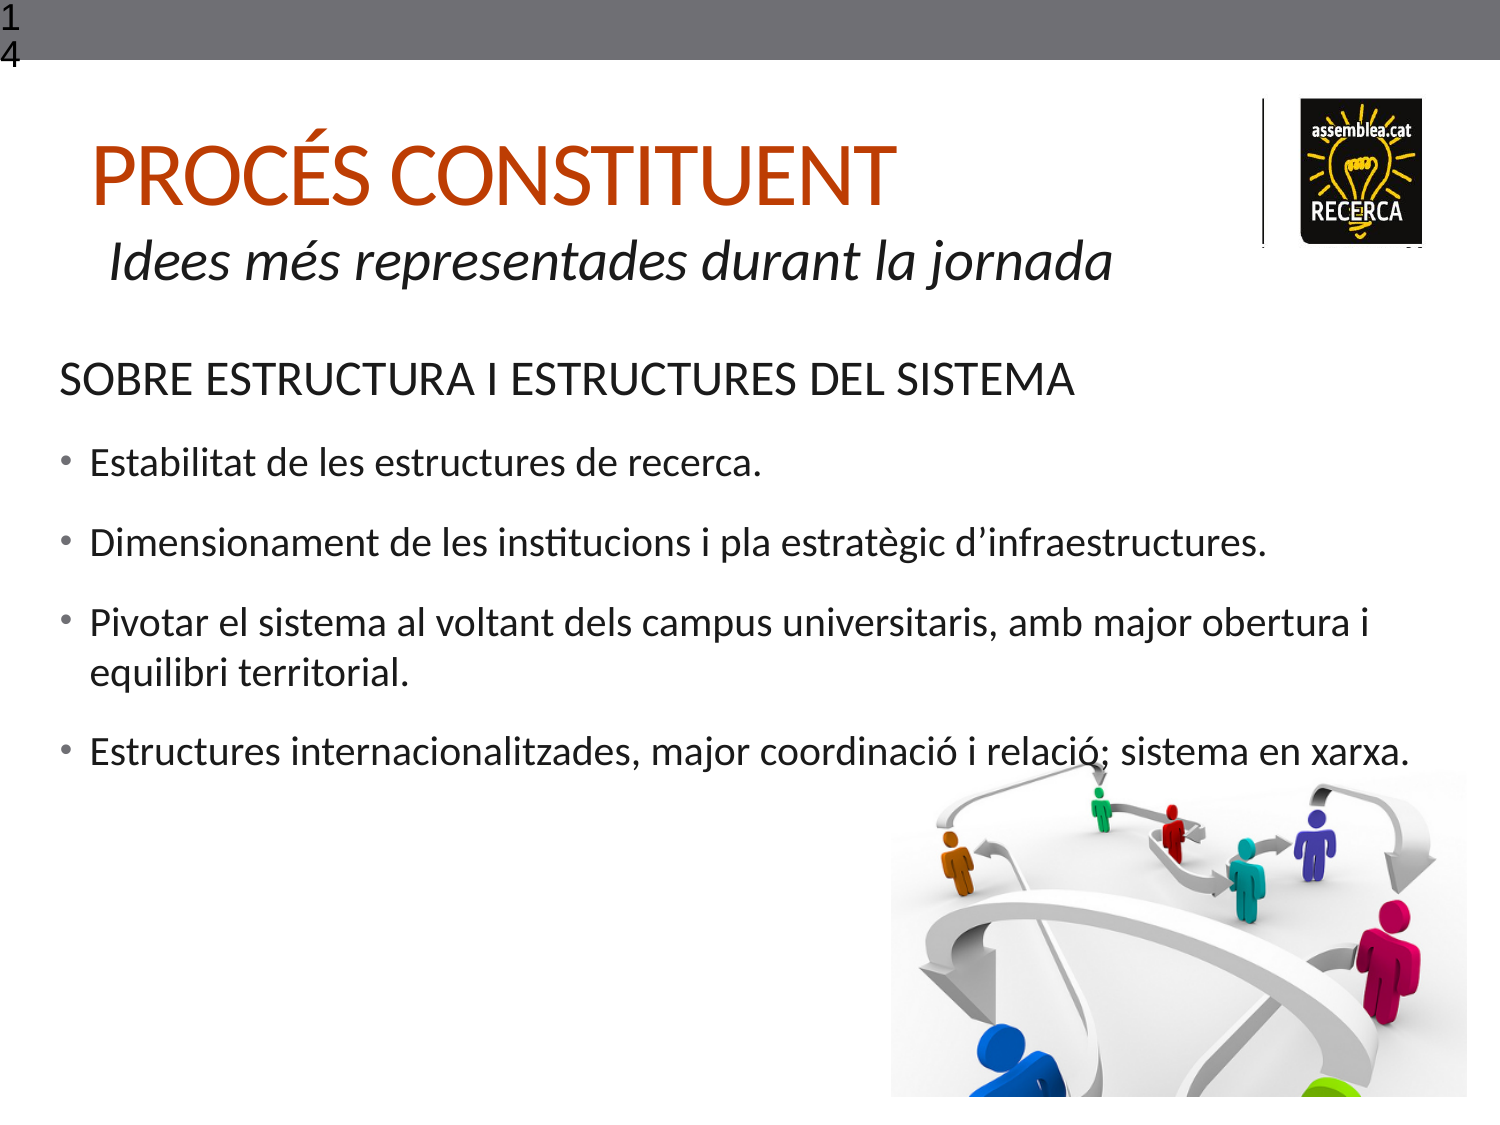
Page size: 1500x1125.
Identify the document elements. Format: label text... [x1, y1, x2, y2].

picture [1262, 90, 1429, 248]
picture [891, 751, 1467, 1097]
text_box Idees més representades durant la jornada [93, 215, 1131, 300]
title PROCÉS CONSTITUENT [75, 87, 1425, 250]
list SOBRE ESTRUCTURA I ESTRUCTURES DEL SISTEMA Estabilitat de les estructures de recerca. Dimensionament de les institucions i pla estratègic d’infraestructures. Pivotar el sistema al voltant dels campus universitaris, amb major obertura i equilibri territorial. Estructures internacionalitzades, major coordinació i relació; sistema en xarxa. [44, 338, 1459, 1055]
